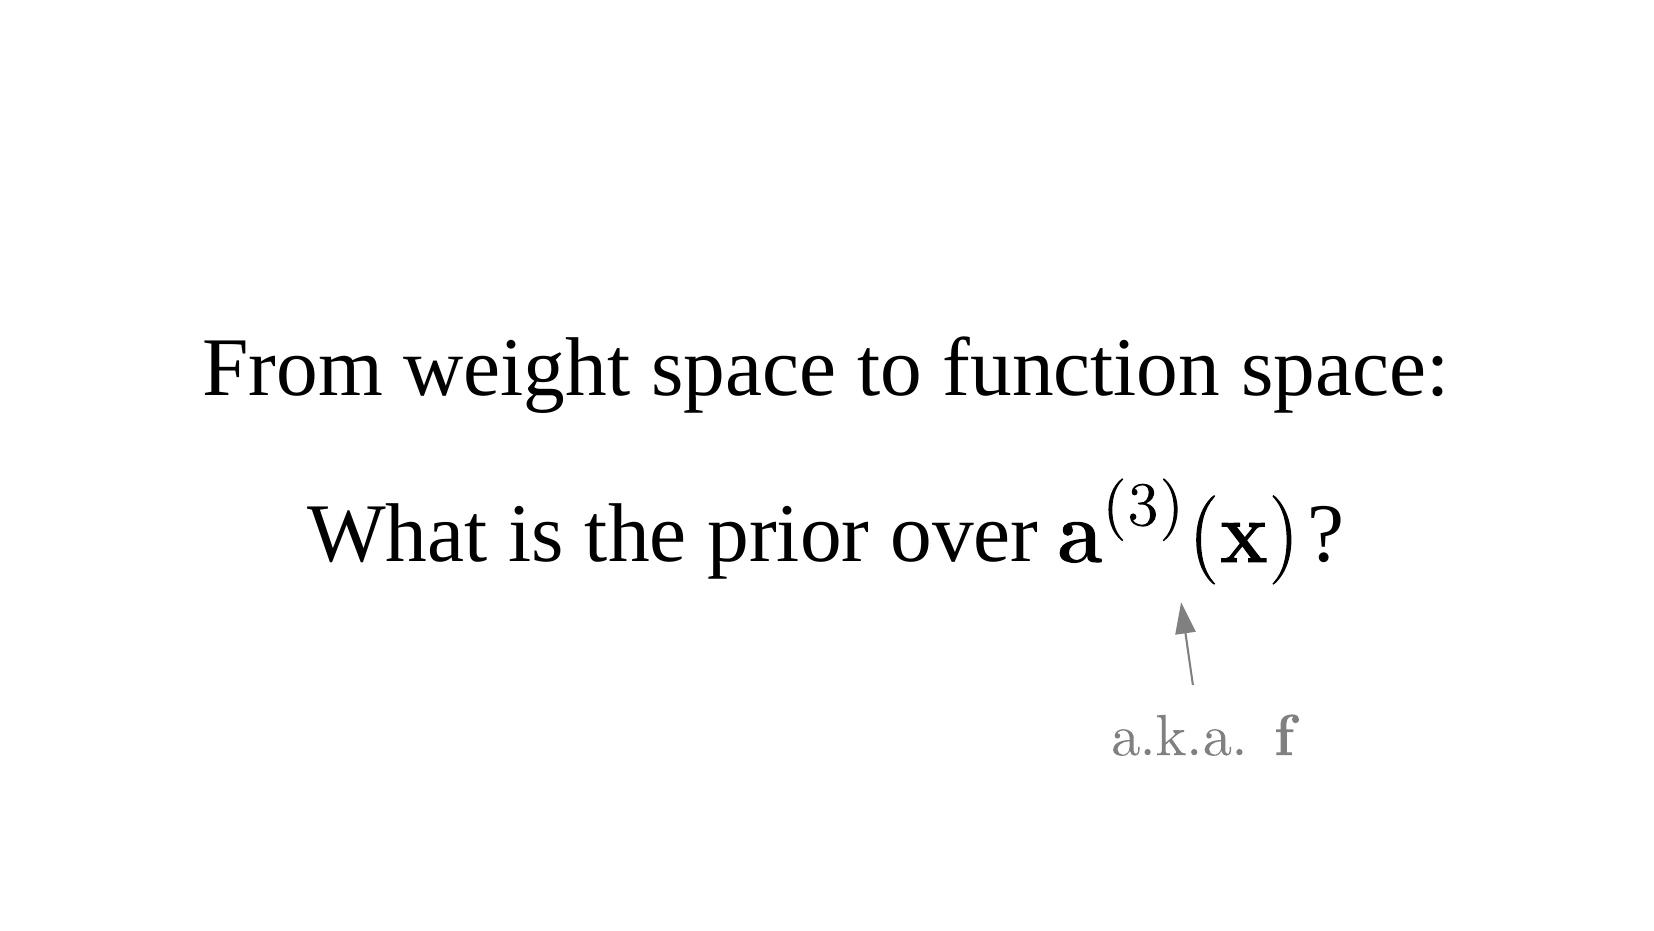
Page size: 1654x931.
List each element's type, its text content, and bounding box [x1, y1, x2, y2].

subtitle From weight space to function space: What is the prior over ? [82, 90, 1571, 811]
text_box [1057, 478, 1300, 585]
text_box [1110, 714, 1301, 756]
